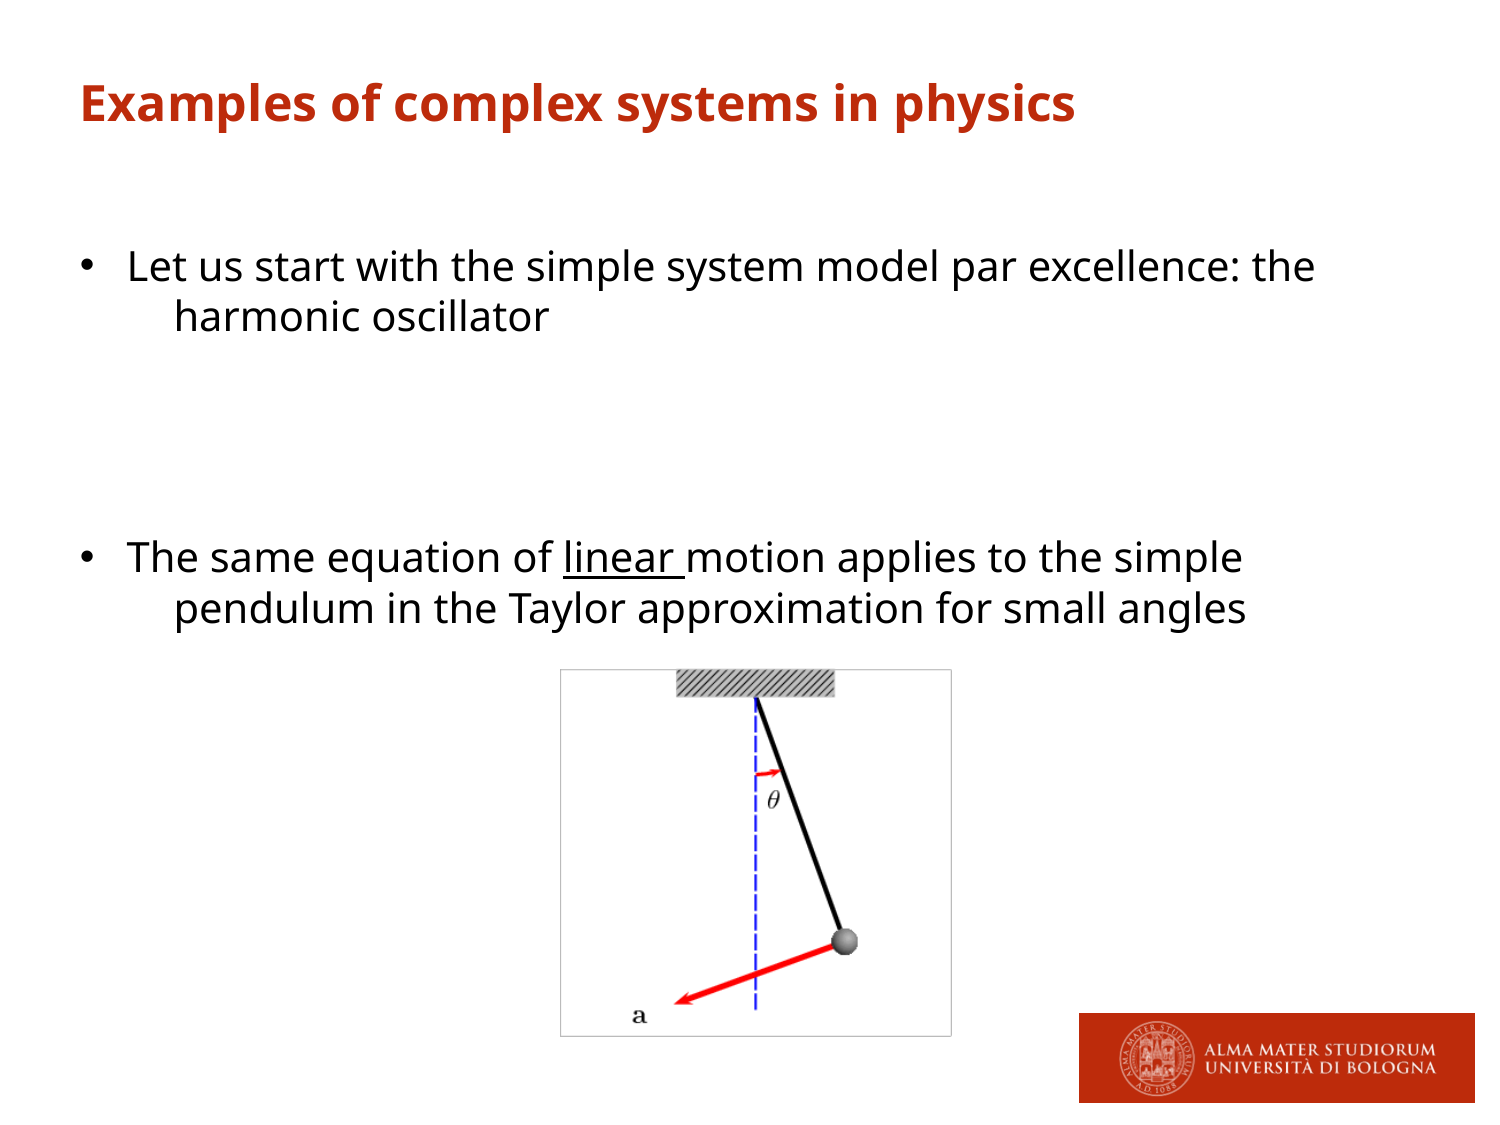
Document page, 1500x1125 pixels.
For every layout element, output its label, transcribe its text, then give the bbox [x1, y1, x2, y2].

picture [560, 668, 952, 1037]
list Let us start with the simple system model par excellence: the harmonic oscillator The same equation of linear motion applies to the simple pendulum in the Taylor approximation for small angles [64, 231, 1447, 988]
list Examples of complex systems in physics [64, 78, 1447, 185]
